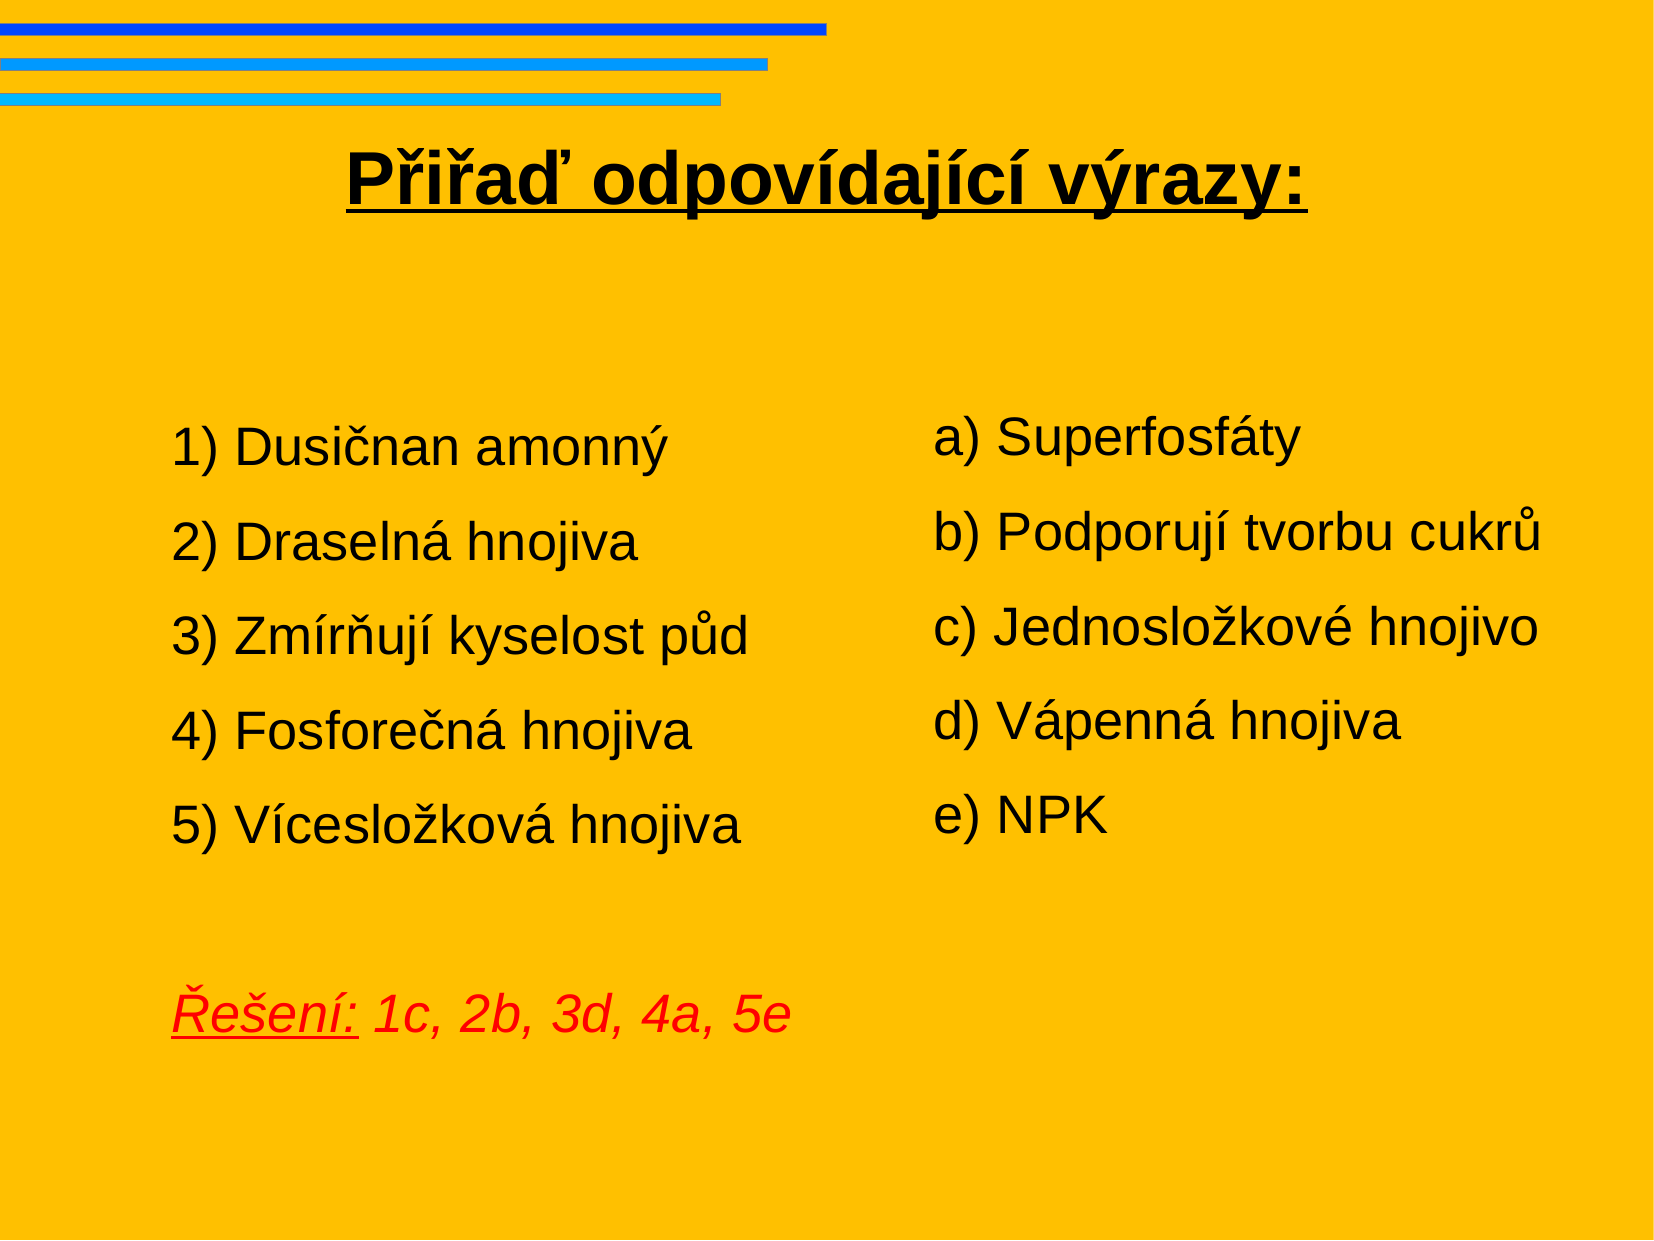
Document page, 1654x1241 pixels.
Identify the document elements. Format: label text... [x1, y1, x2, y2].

list 1) Dusičnan amonný 2) Draselná hnojiva 3) Zmírňují kyselost půd 4) Fosforečná hnojiva 5) Vícesložková hnojiva Řešení: 1c, 2b, 3d, 4a, 5e [82, 411, 809, 1215]
text_box [0, 59, 768, 71]
list a) Superfosfáty b) Podporují tvorbu cukrů c) Jednosložkové hnojivo d) Vápenná hnojiva e) NPK [845, 401, 1572, 939]
title Přiřaď odpovídající výrazy: [82, 70, 1571, 278]
text_box [0, 23, 827, 35]
text_box [0, 94, 720, 106]
